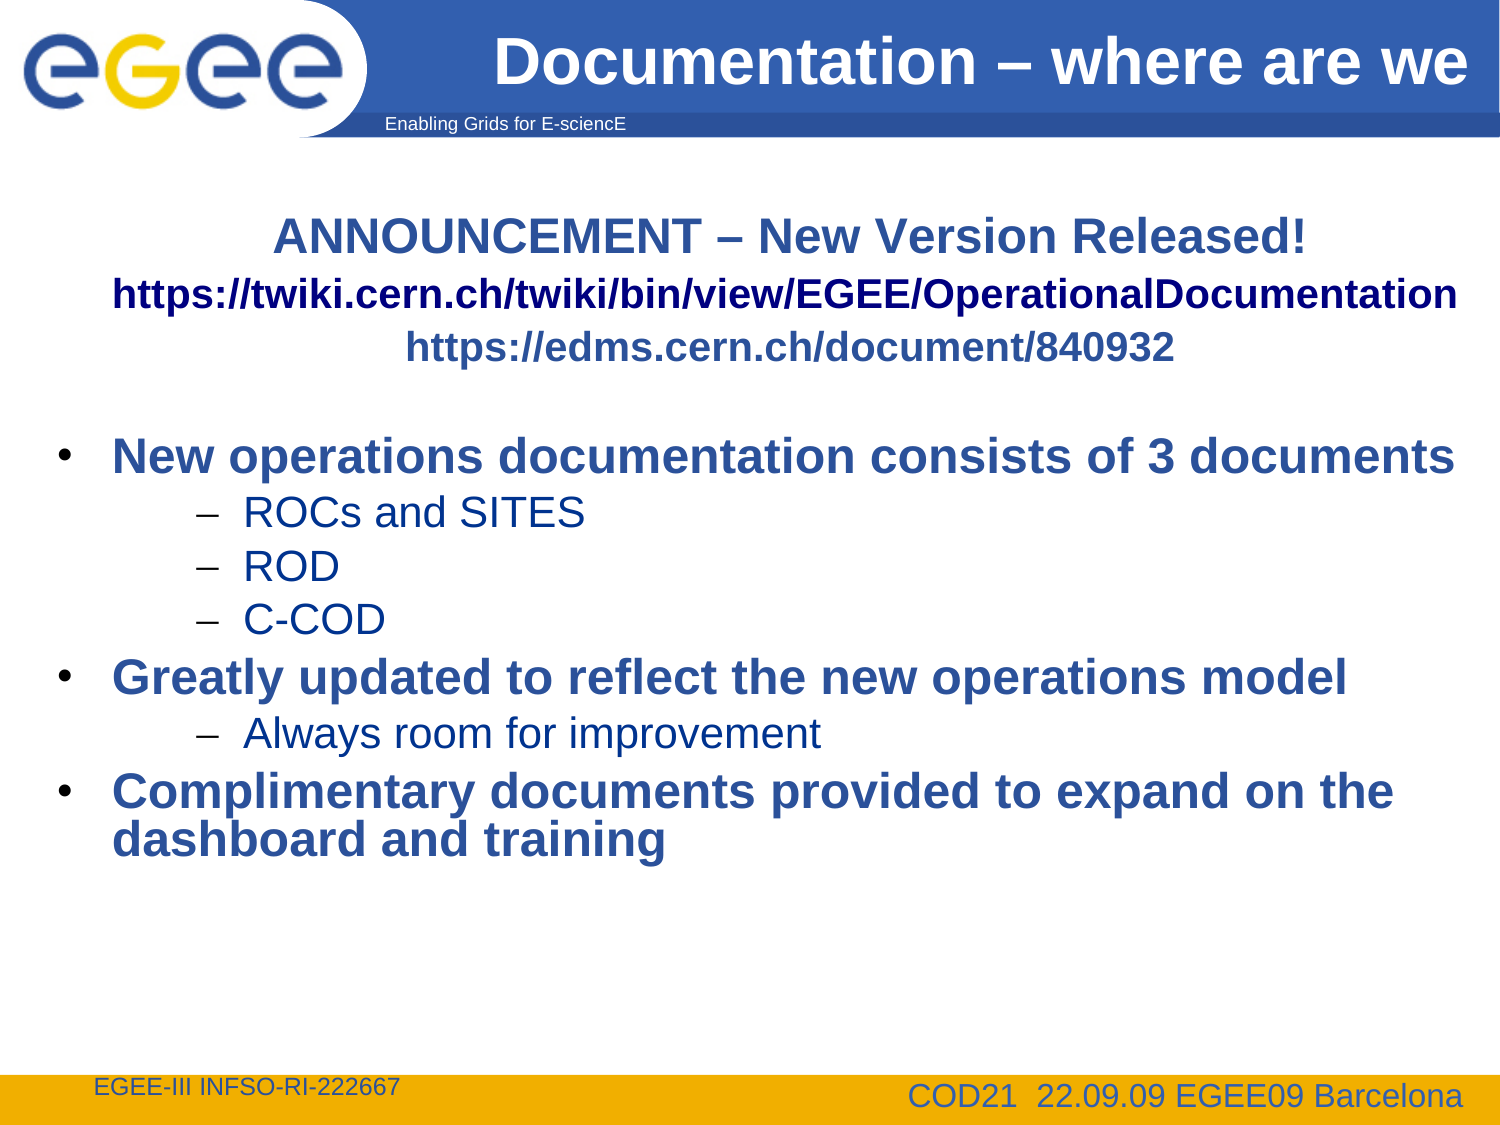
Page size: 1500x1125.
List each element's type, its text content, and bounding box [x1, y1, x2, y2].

picture [18, 30, 349, 112]
list ANNOUNCEMENT – New Version Released! https://twiki.cern.ch/twiki/bin/view/EGEE/OperationalDocumentation https://edms.cern.ch/document/840932 New operations documentation consists of 3 documents ROCs and SITES ROD C-COD Greatly updated to reflect the new operations model Always room for improvement Complimentary documents provided to expand on the dashboard and training [0, 146, 1500, 1020]
title Documentation – where are we [369, 0, 1472, 140]
